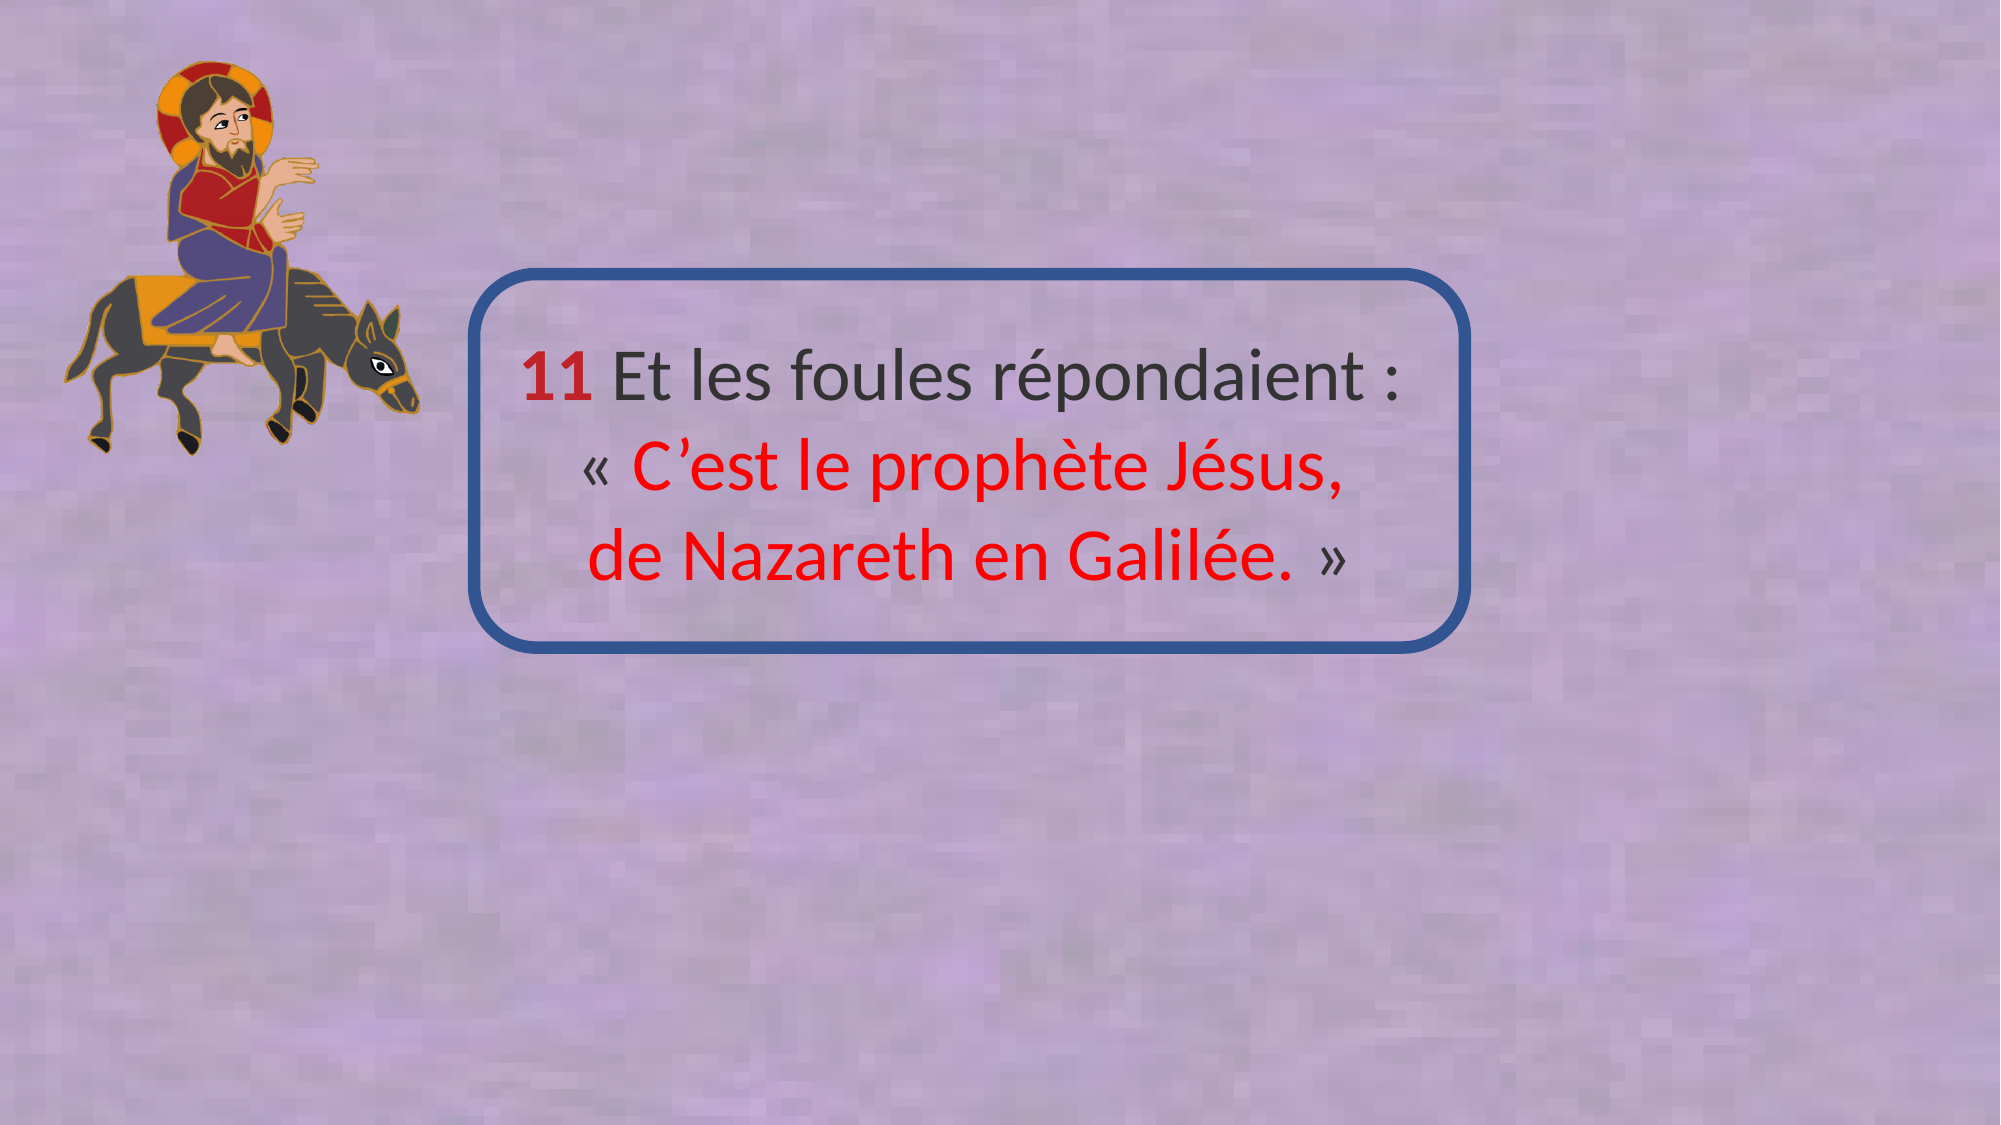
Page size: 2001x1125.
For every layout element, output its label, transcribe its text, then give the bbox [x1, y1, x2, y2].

text_box 11 Et les foules répondaient : « C’est le prophète Jésus, de Nazareth en Galilée. » [474, 274, 1465, 648]
picture [51, 52, 432, 472]
